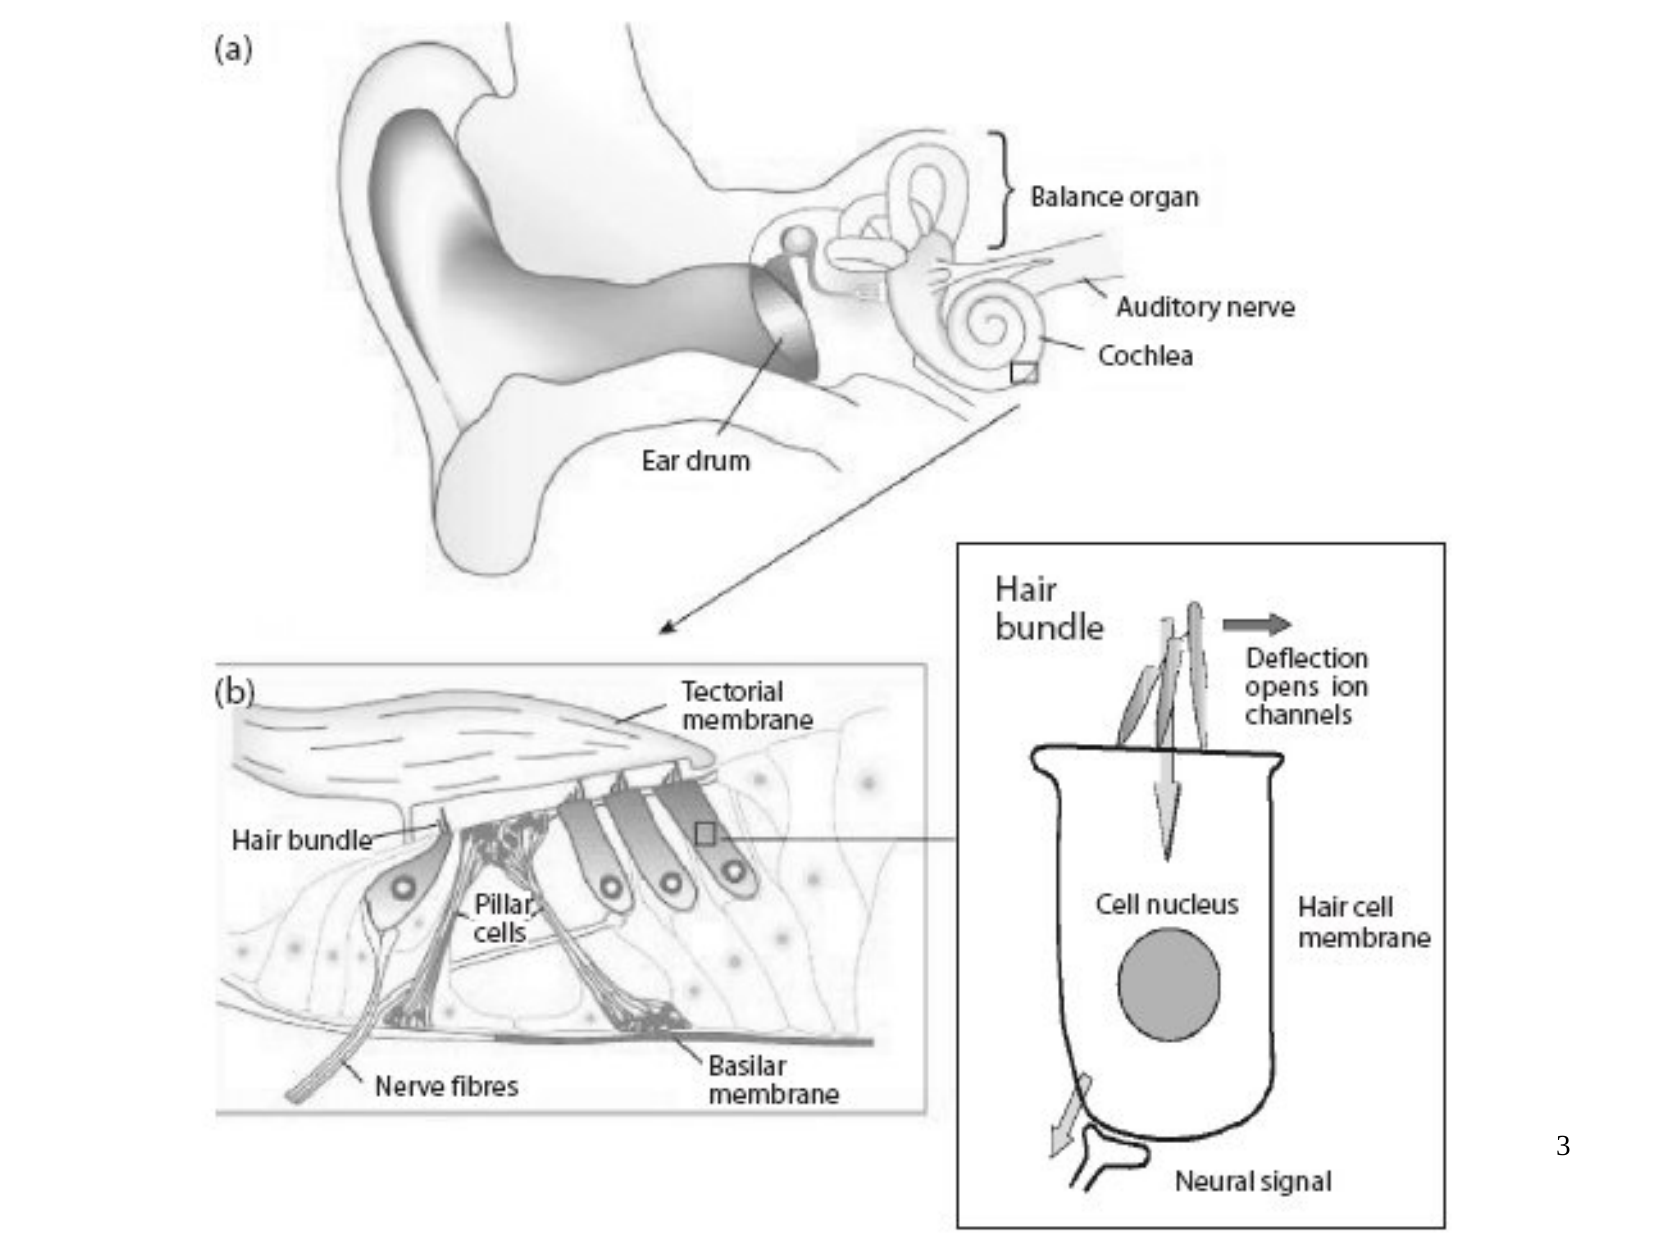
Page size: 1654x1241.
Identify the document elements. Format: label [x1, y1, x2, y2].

picture [201, 2, 1457, 1241]
